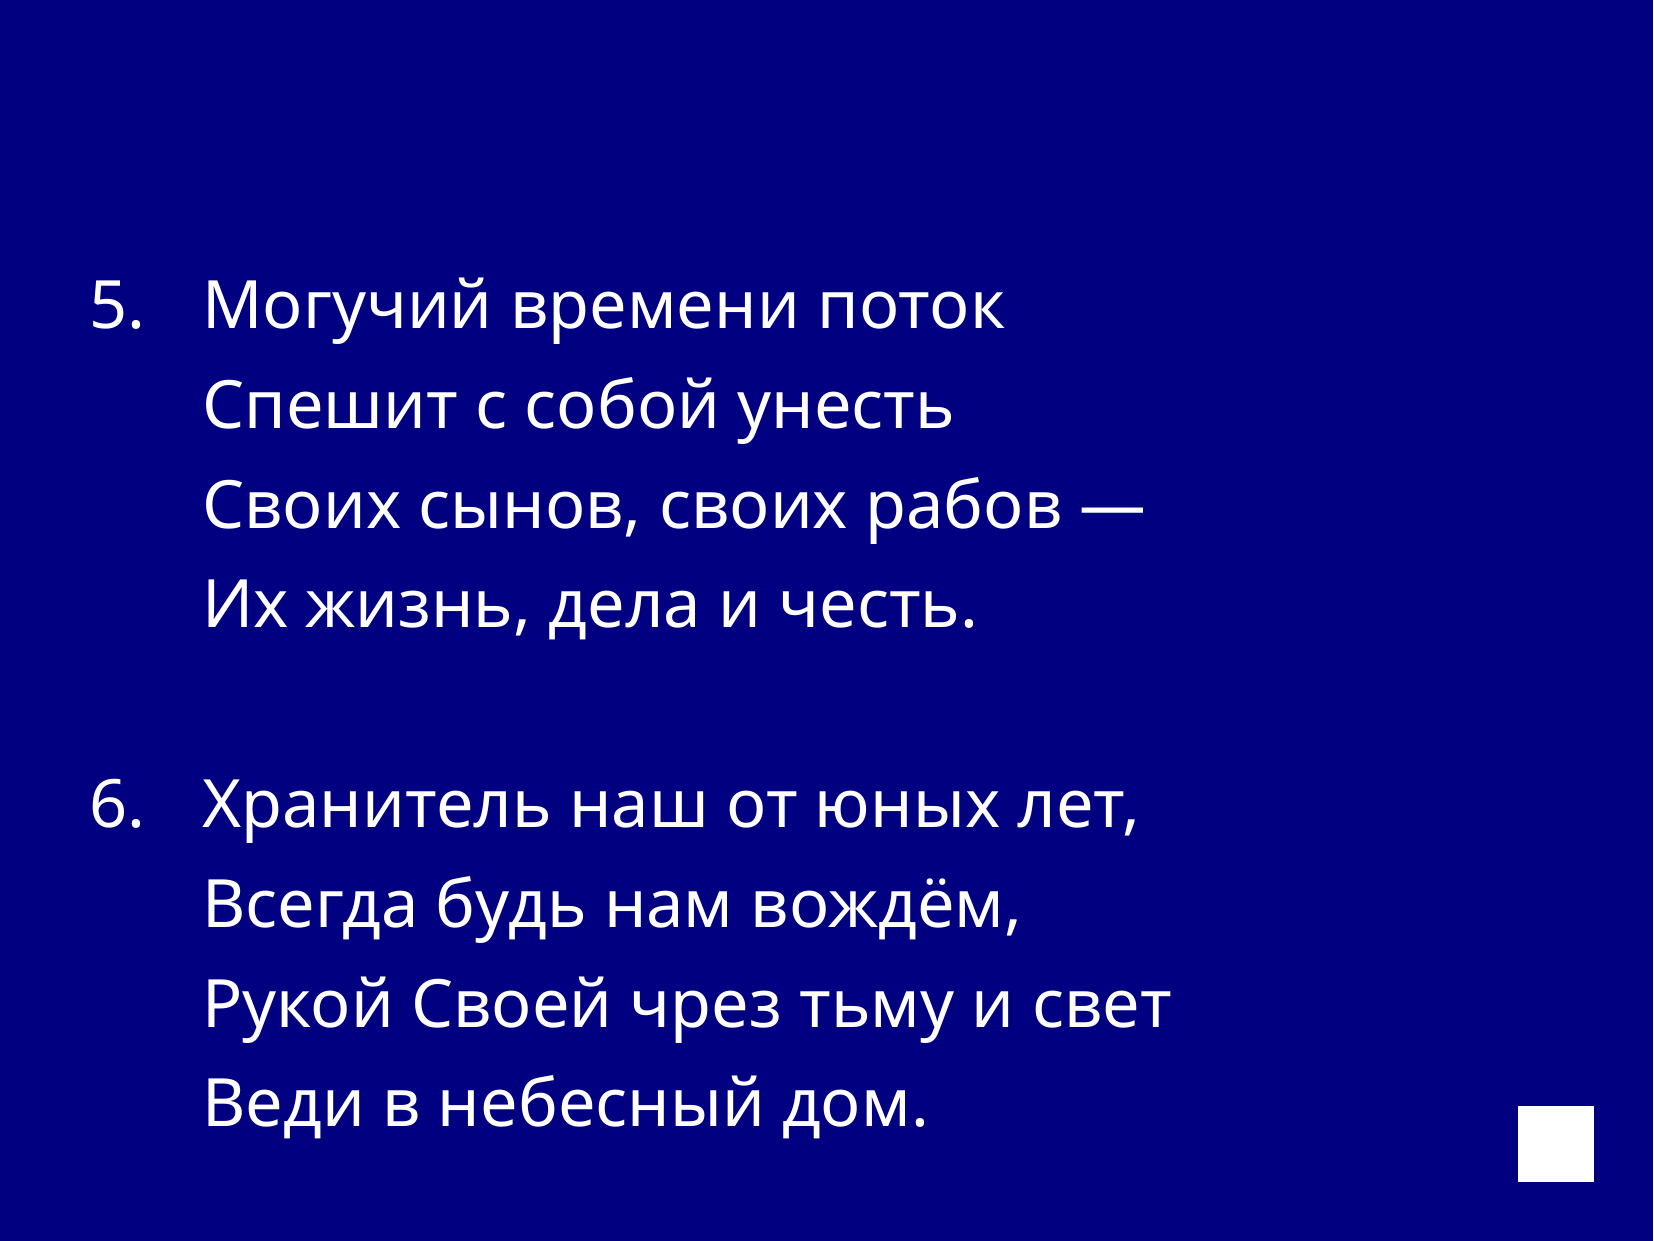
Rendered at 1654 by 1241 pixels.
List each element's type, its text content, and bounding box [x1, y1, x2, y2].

text_box [1518, 1106, 1594, 1182]
text_box 5. Могучий времени поток Спешит с собой унесть Своих сынов, своих рабов — Их жизнь, дела и честь. 6. Хранитель наш от юных лет, Всегда будь нам вождём, Рукой Своей чрез тьму и свет Веди в небесный дом. [75, 150, 1576, 1163]
